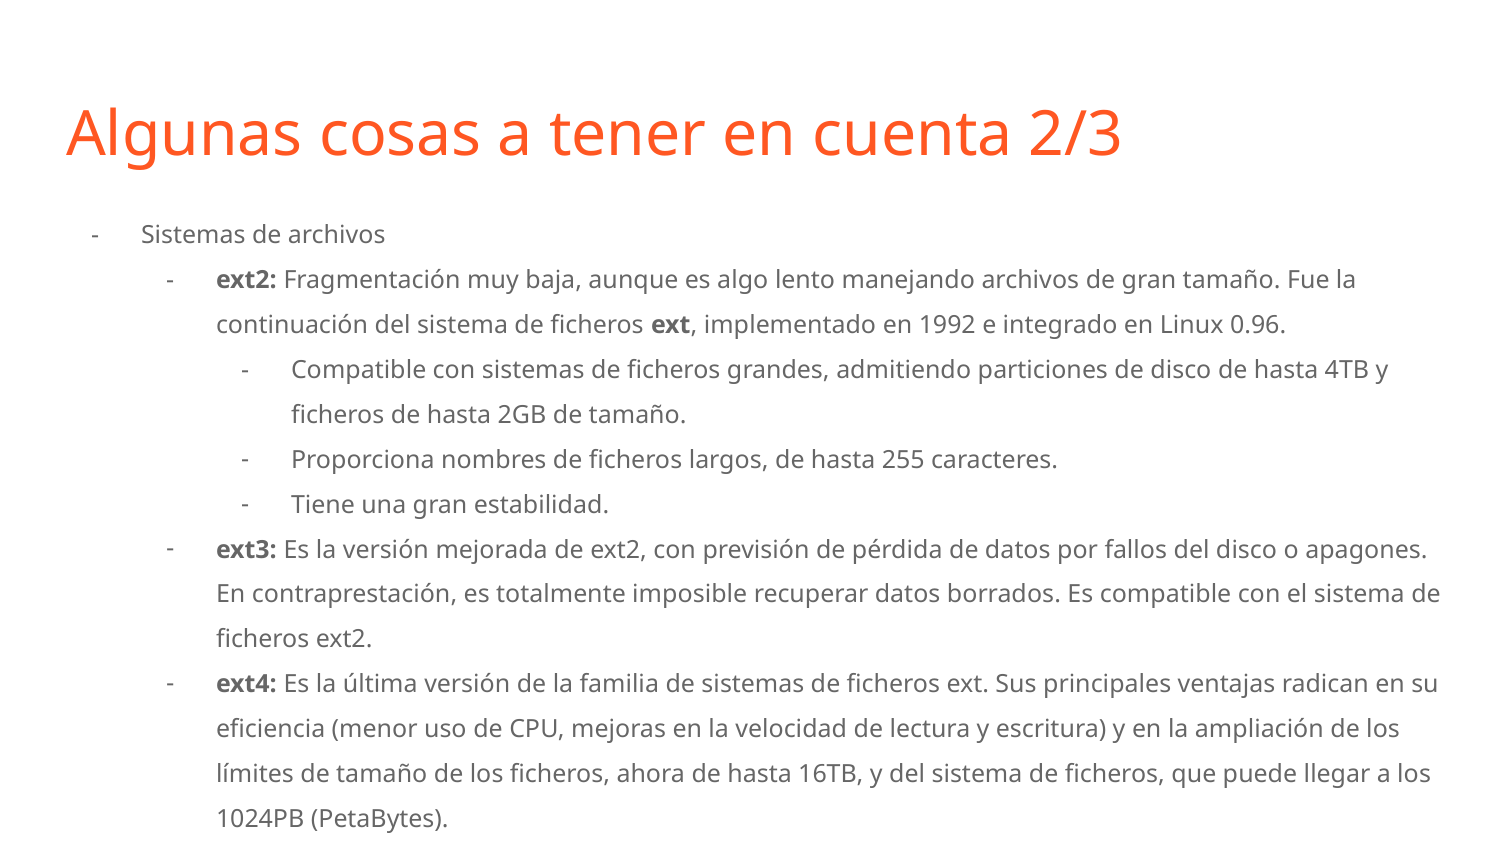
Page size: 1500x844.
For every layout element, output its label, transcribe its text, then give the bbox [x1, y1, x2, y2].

title Algunas cosas a tener en cuenta 2/3 [51, 77, 1449, 172]
list Sistemas de archivos ext2: Fragmentación muy baja, aunque es algo lento manejando archivos de gran tamaño. Fue la continuación del sistema de ficheros ext, implementado en 1992 e integrado en Linux 0.96. Compatible con sistemas de ficheros grandes, admitiendo particiones de disco de hasta 4TB y ficheros de hasta 2GB de tamaño. Proporciona nombres de ficheros largos, de hasta 255 caracteres. Tiene una gran estabilidad. ext3: Es la versión mejorada de ext2, con previsión de pérdida de datos por fallos del disco o apagones. En contraprestación, es totalmente imposible recuperar datos borrados. Es compatible con el sistema de ficheros ext2. ext4: Es la última versión de la familia de sistemas de ficheros ext. Sus principales ventajas radican en su eficiencia (menor uso de CPU, mejoras en la velocidad de lectura y escritura) y en la ampliación de los límites de tamaño de los ficheros, ahora de hasta 16TB, y del sistema de ficheros, que puede llegar a los 1024PB (PetaBytes). [51, 189, 1478, 817]
